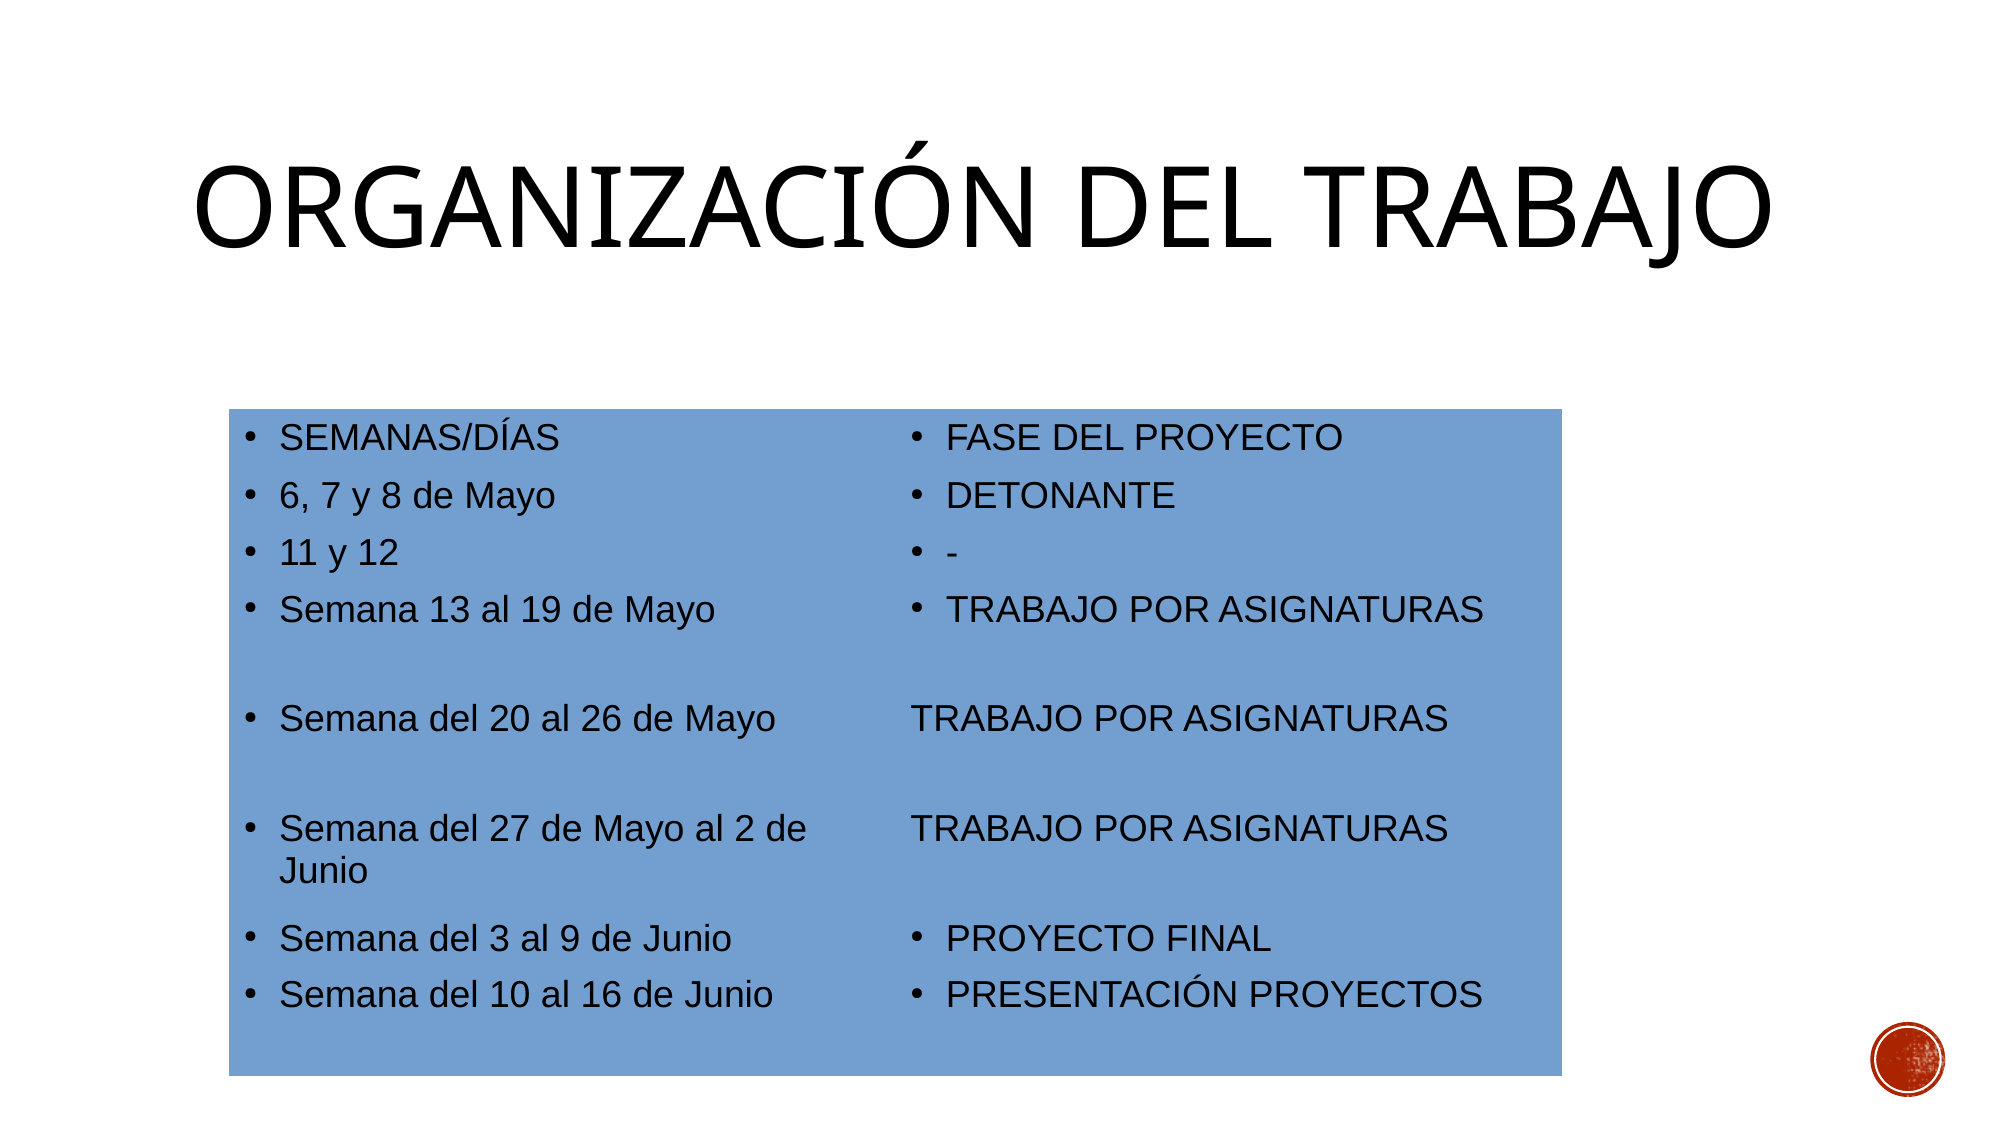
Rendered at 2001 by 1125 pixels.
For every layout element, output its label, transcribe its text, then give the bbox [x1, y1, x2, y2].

table_cell Semana del 20 al 26 de Mayo [229, 690, 896, 800]
table_cell Semana del 27 de Mayo al 2 de Junio [229, 800, 896, 910]
table_cell DETONANTE [896, 467, 1562, 524]
table_cell TRABAJO POR ASIGNATURAS [896, 690, 1562, 800]
table_cell Semana 13 al 19 de Mayo [229, 581, 896, 690]
table_cell TRABAJO POR ASIGNATURAS [896, 800, 1562, 910]
table_cell 11 y 12 [229, 524, 896, 581]
table_header FASE DEL PROYECTO [896, 409, 1562, 467]
table_cell Semana del 3 al 9 de Junio [229, 910, 896, 967]
table_cell 6, 7 y 8 de Mayo [229, 467, 896, 524]
table_cell TRABAJO POR ASIGNATURAS [896, 581, 1562, 690]
table_cell PRESENTACIÓN PROYECTOS [896, 967, 1562, 1076]
title ORGANIZACIÓN DEL TRABAJO [175, 79, 1826, 344]
table_cell PROYECTO FINAL [896, 910, 1562, 967]
table_header SEMANAS/DÍAS [229, 409, 896, 467]
table_cell - [896, 524, 1562, 581]
picture [1870, 1021, 1946, 1097]
table_cell Semana del 10 al 16 de Junio [229, 967, 896, 1076]
